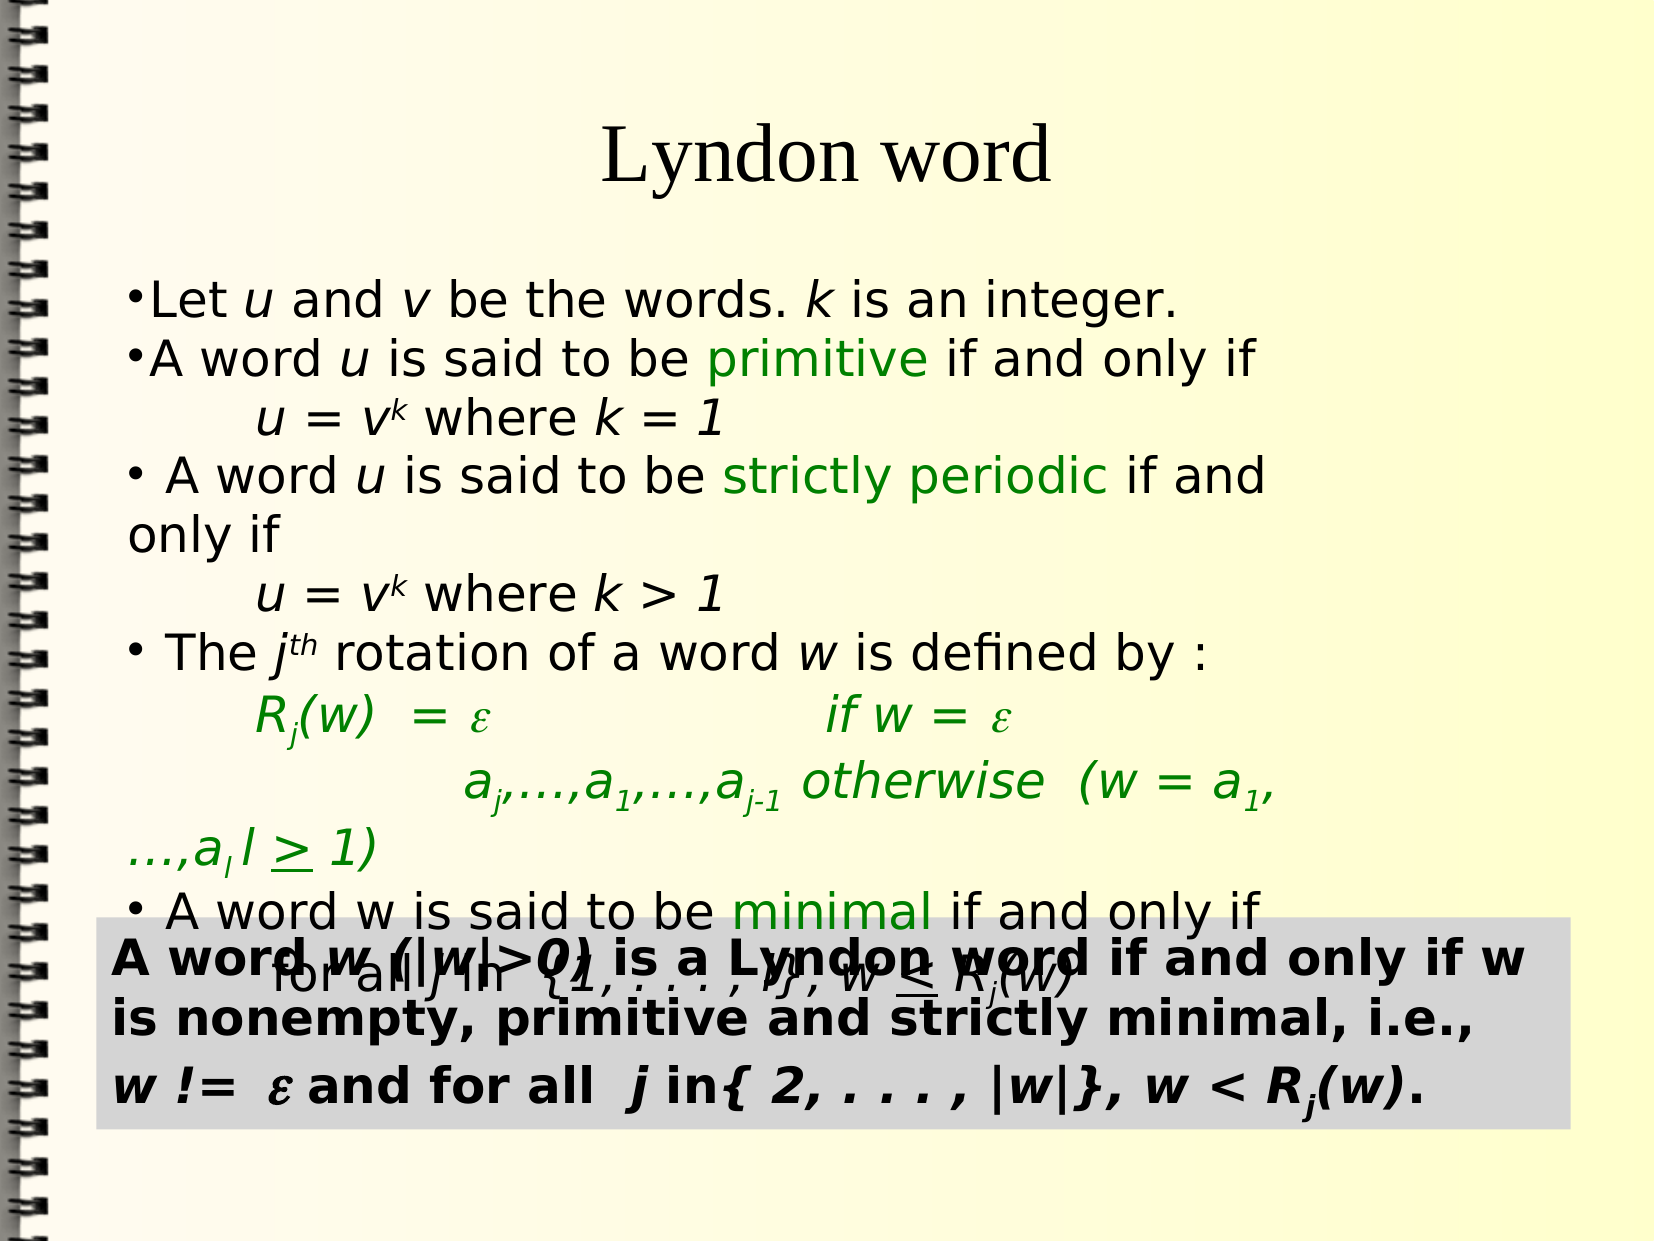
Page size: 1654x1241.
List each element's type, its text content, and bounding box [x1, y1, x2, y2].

picture [0, 0, 1654, 1241]
text_box Let u and v be the words. k is an integer. A word u is said to be primitive if and only if u = vk where k = 1 A word u is said to be strictly periodic if and only if u = vk where k > 1 The jth rotation of a word w is defined by : Rj(w) =  if w =  aj,…,a1,…,aj-1 otherwise (w = a1,…,al l > 1) A word w is said to be minimal if and only if for all j in {1, . . . , l}, w < Rj(w) [112, 262, 1313, 830]
text_box A word w (|w|>0) is a Lyndon word if and only if w is nonempty, primitive and strictly minimal, i.e., w != and for all j in{ 2, . . . , |w|}, w < Rj(w). [96, 917, 1571, 1130]
title Lyndon word [82, 49, 1571, 257]
